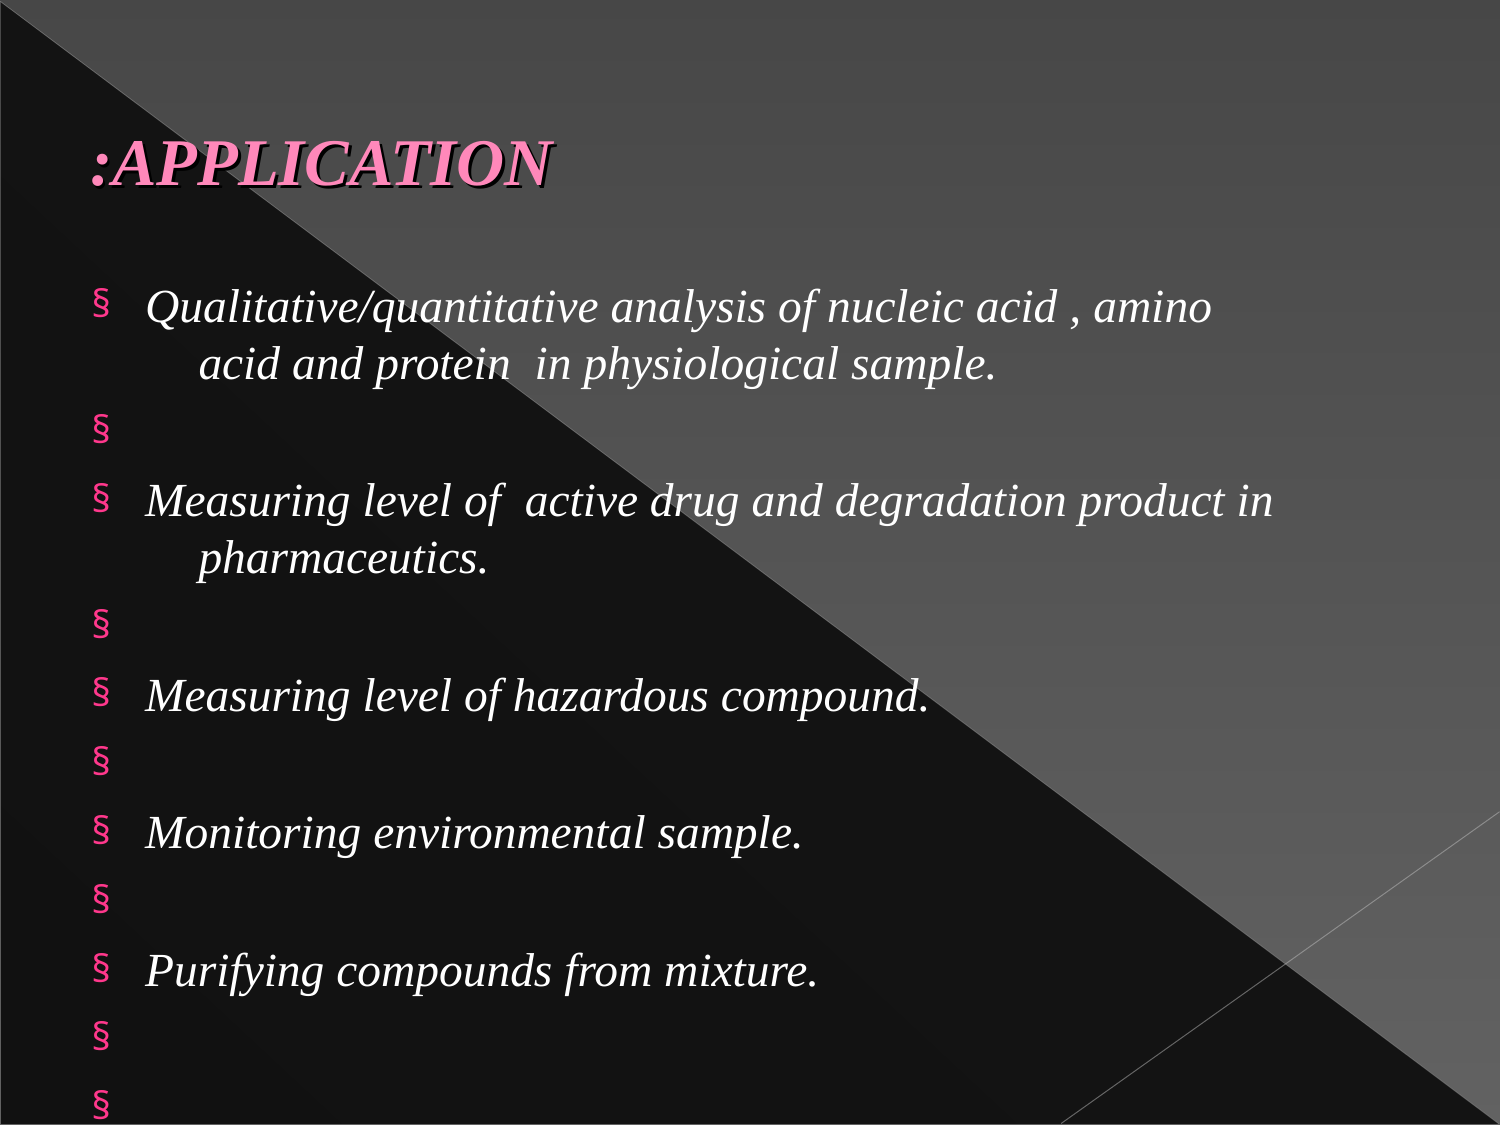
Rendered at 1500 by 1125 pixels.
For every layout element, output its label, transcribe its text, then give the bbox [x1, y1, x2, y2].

list Qualitative/quantitative analysis of nucleic acid , amino acid and protein in physiological sample. Measuring level of active drug and degradation product in pharmaceutics. Measuring level of hazardous compound. Monitoring environmental sample. Purifying compounds from mixture. [76, 267, 1306, 1010]
title APPLICATION: [75, 43, 1426, 274]
